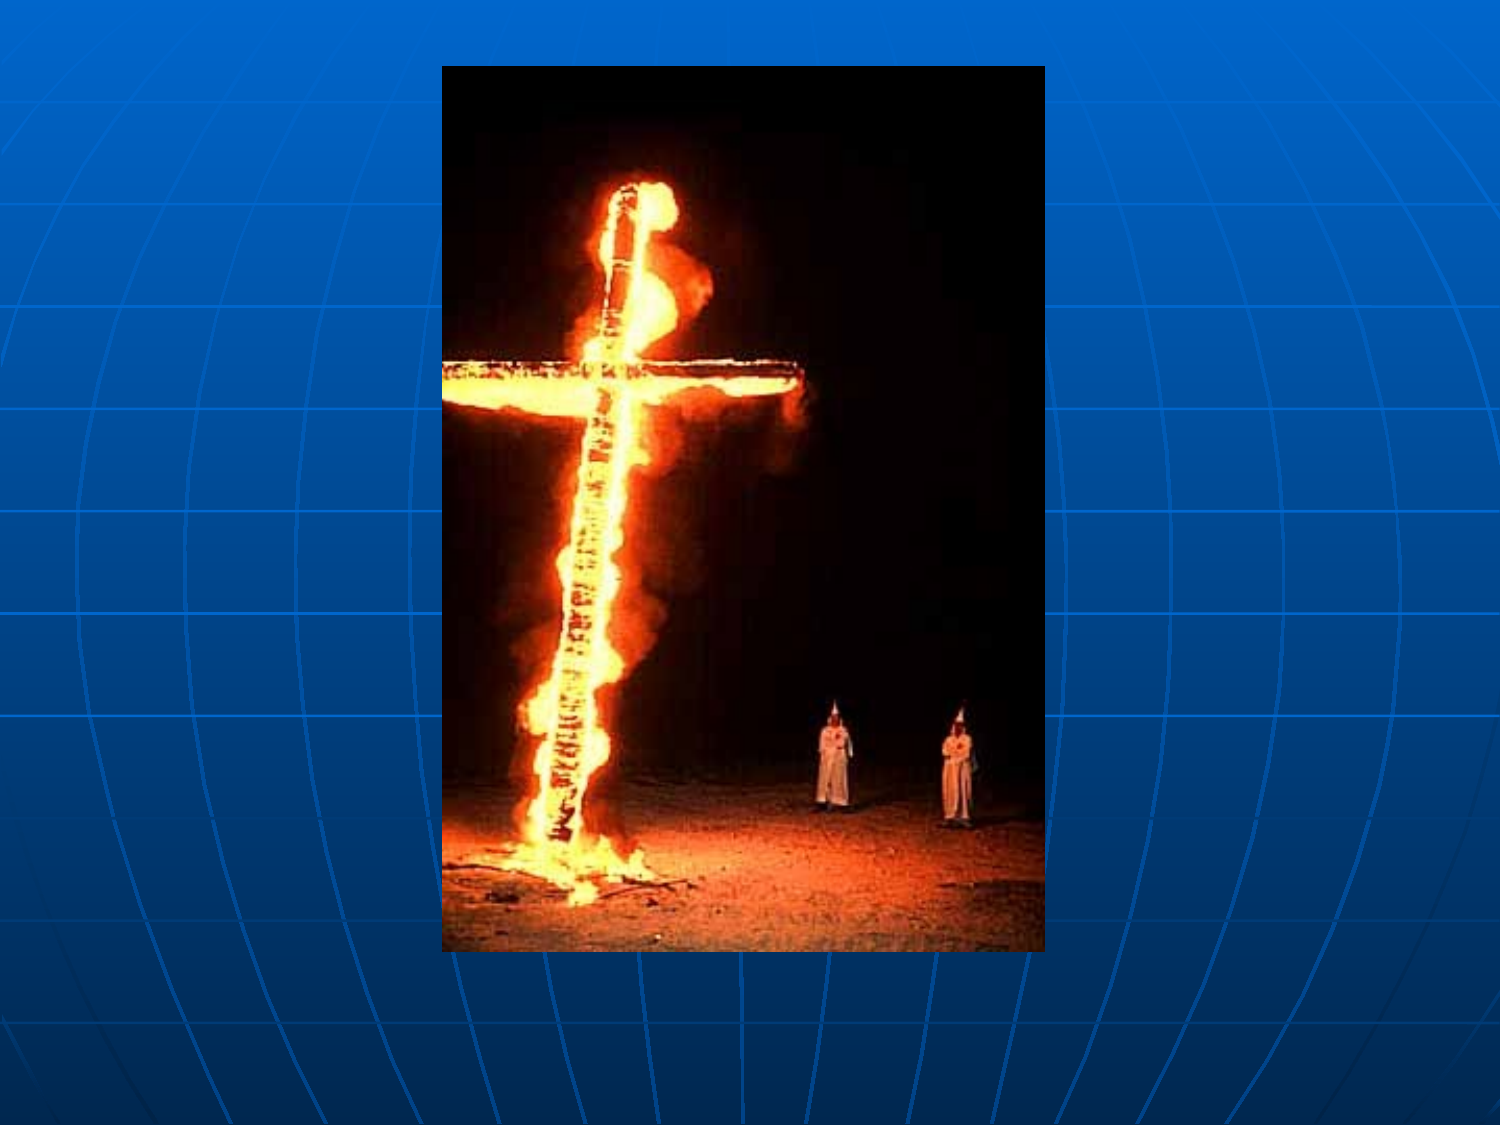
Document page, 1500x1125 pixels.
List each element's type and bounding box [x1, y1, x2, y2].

picture [442, 66, 1045, 952]
